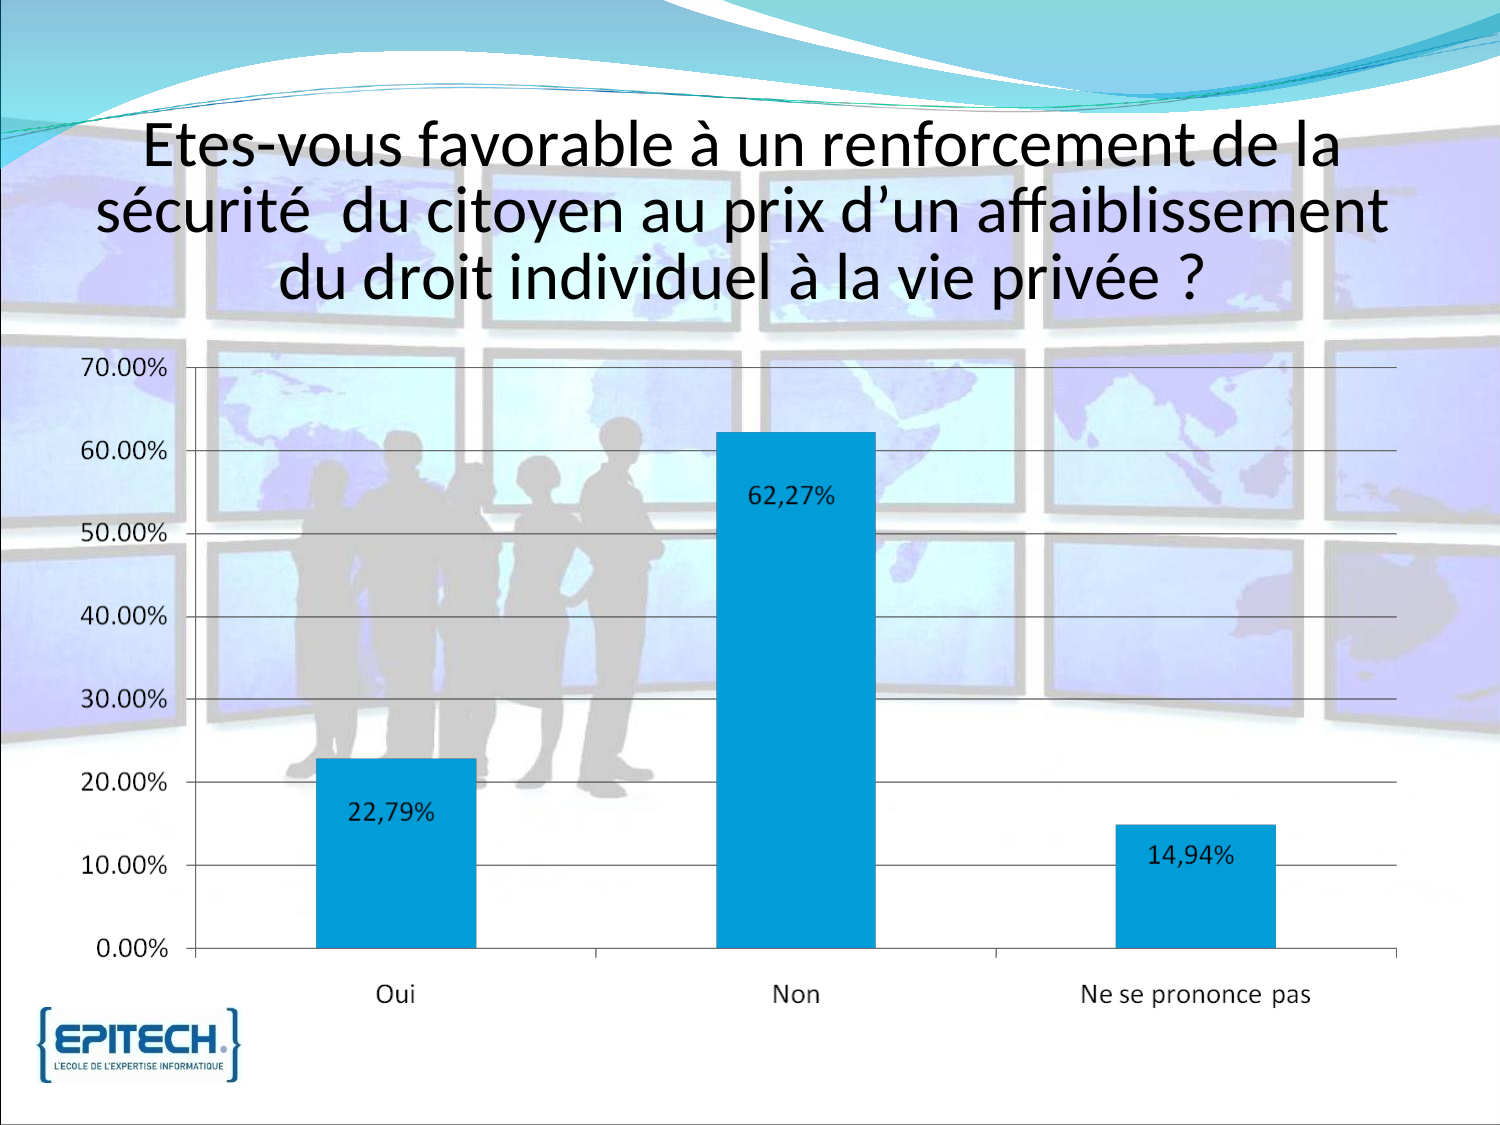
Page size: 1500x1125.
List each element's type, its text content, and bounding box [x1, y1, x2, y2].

picture [0, 0, 1500, 1125]
title Etes-vous favorable à un renforcement de la sécurité du citoyen au prix d’un affaiblissement du droit individuel à la vie privée ? [67, 0, 1418, 317]
